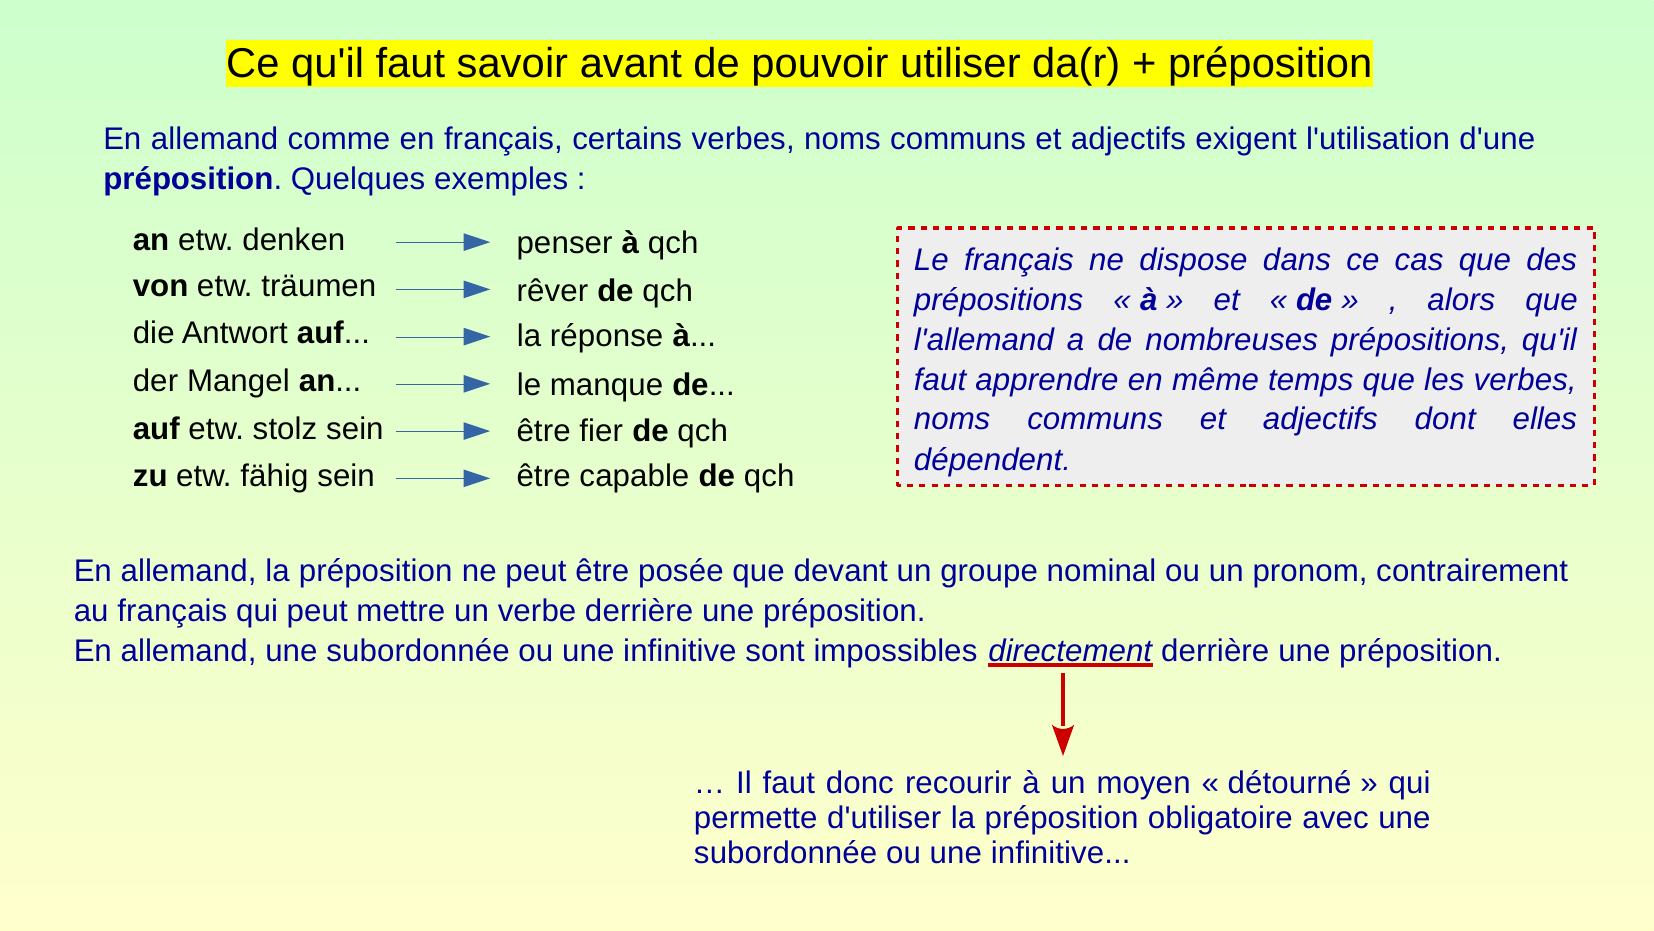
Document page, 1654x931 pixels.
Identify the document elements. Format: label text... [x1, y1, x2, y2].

text_box le manque de... [502, 355, 798, 414]
text_box der Mangel an... [118, 354, 414, 407]
text_box penser à qch [501, 212, 798, 272]
text_box von etw. träumen [118, 259, 414, 312]
text_box … Il faut donc recourir à un moyen « détourné » qui permette d'utiliser la préposition obligatoire avec une subordonnée ou une infinitive... [679, 750, 1447, 886]
text_box die Antwort auf... [118, 307, 402, 354]
text_box rêver de qch [501, 261, 774, 319]
text_box Le français ne dispose dans ce cas que des prépositions « à » et « de » , alors que l'allemand a de nombreuses prépositions, qu'il faut apprendre en même temps que les verbes, noms communs et adjectifs dont elles dépendent. [897, 227, 1595, 486]
text_box Ce qu'il faut savoir avant de pouvoir utiliser da(r) + préposition [211, 23, 1443, 103]
text_box En allemand comme en français, certains verbes, noms communs et adjectifs exigent l'utilisation d'une préposition. Quelques exemples : [88, 106, 1554, 206]
text_box an etw. denken [118, 212, 369, 259]
text_box En allemand, la préposition ne peut être posée que devant un groupe nominal ou un pronom, contrairement au français qui peut mettre un verbe derrière une préposition. En allemand, une subordonnée ou une infinitive sont impossibles directement derrière une préposition. [59, 525, 1625, 691]
text_box la réponse à... [502, 307, 798, 355]
text_box être fier de qch [501, 400, 798, 446]
text_box zu etw. fähig sein [118, 448, 414, 503]
text_box être capable de qch [501, 446, 863, 505]
text_box auf etw. stolz sein [118, 401, 426, 456]
